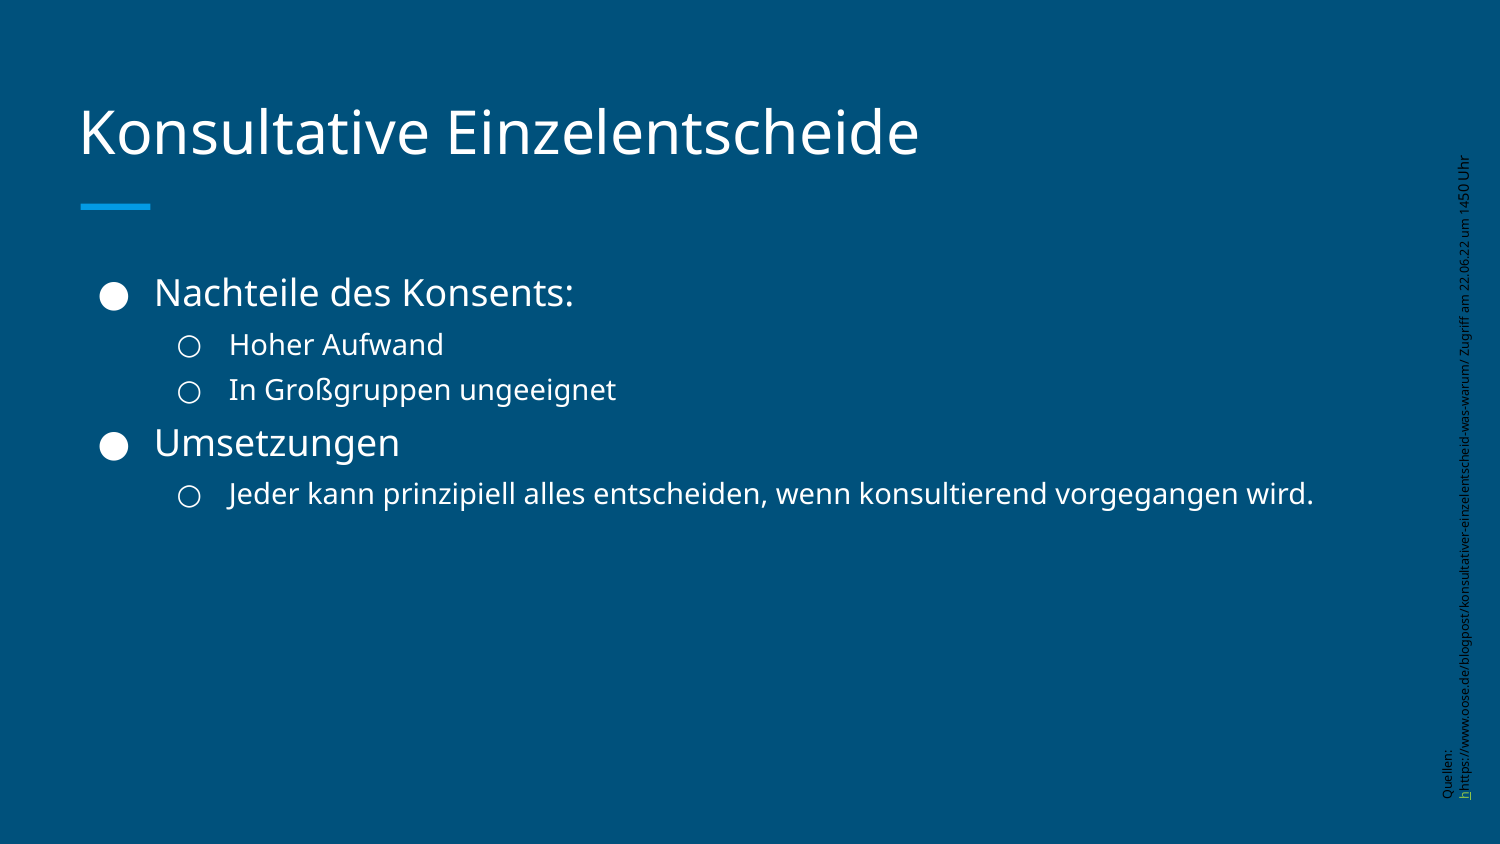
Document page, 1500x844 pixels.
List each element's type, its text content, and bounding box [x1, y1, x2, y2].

text_box Quellen: hhttps://www.oose.de/blogpost/konsultativer-einzelentscheid-was-warum/ Zugriff am 22.06.22 um 1450 Uhr [1424, 67, 1487, 815]
list Nachteile des Konsents: Hoher Aufwand In Großgruppen ungeeignet Umsetzungen Jeder kann prinzipiell alles entscheiden, wenn konsultierend vorgegangen wird. [63, 244, 1424, 750]
title Konsultative Einzelentscheide [63, 75, 1424, 188]
